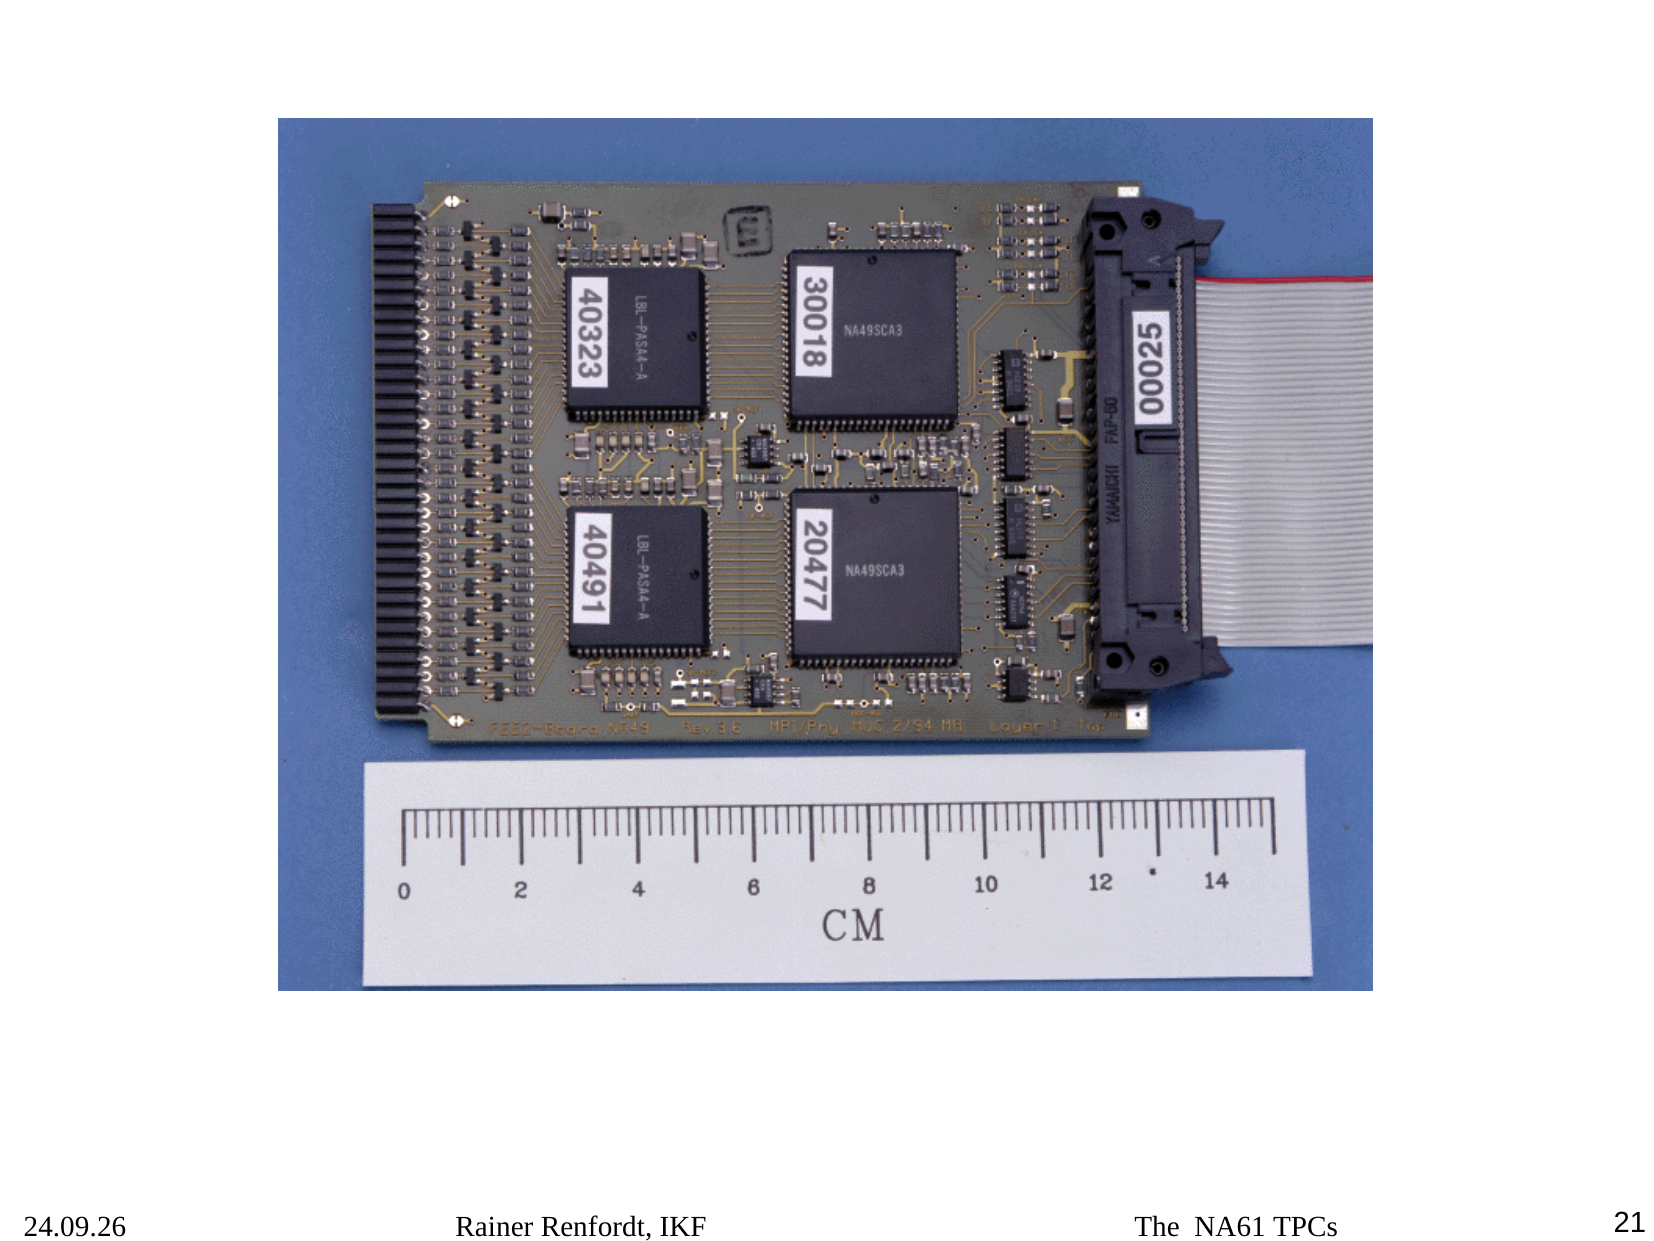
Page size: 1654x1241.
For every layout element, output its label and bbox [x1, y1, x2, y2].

picture [278, 118, 1373, 991]
